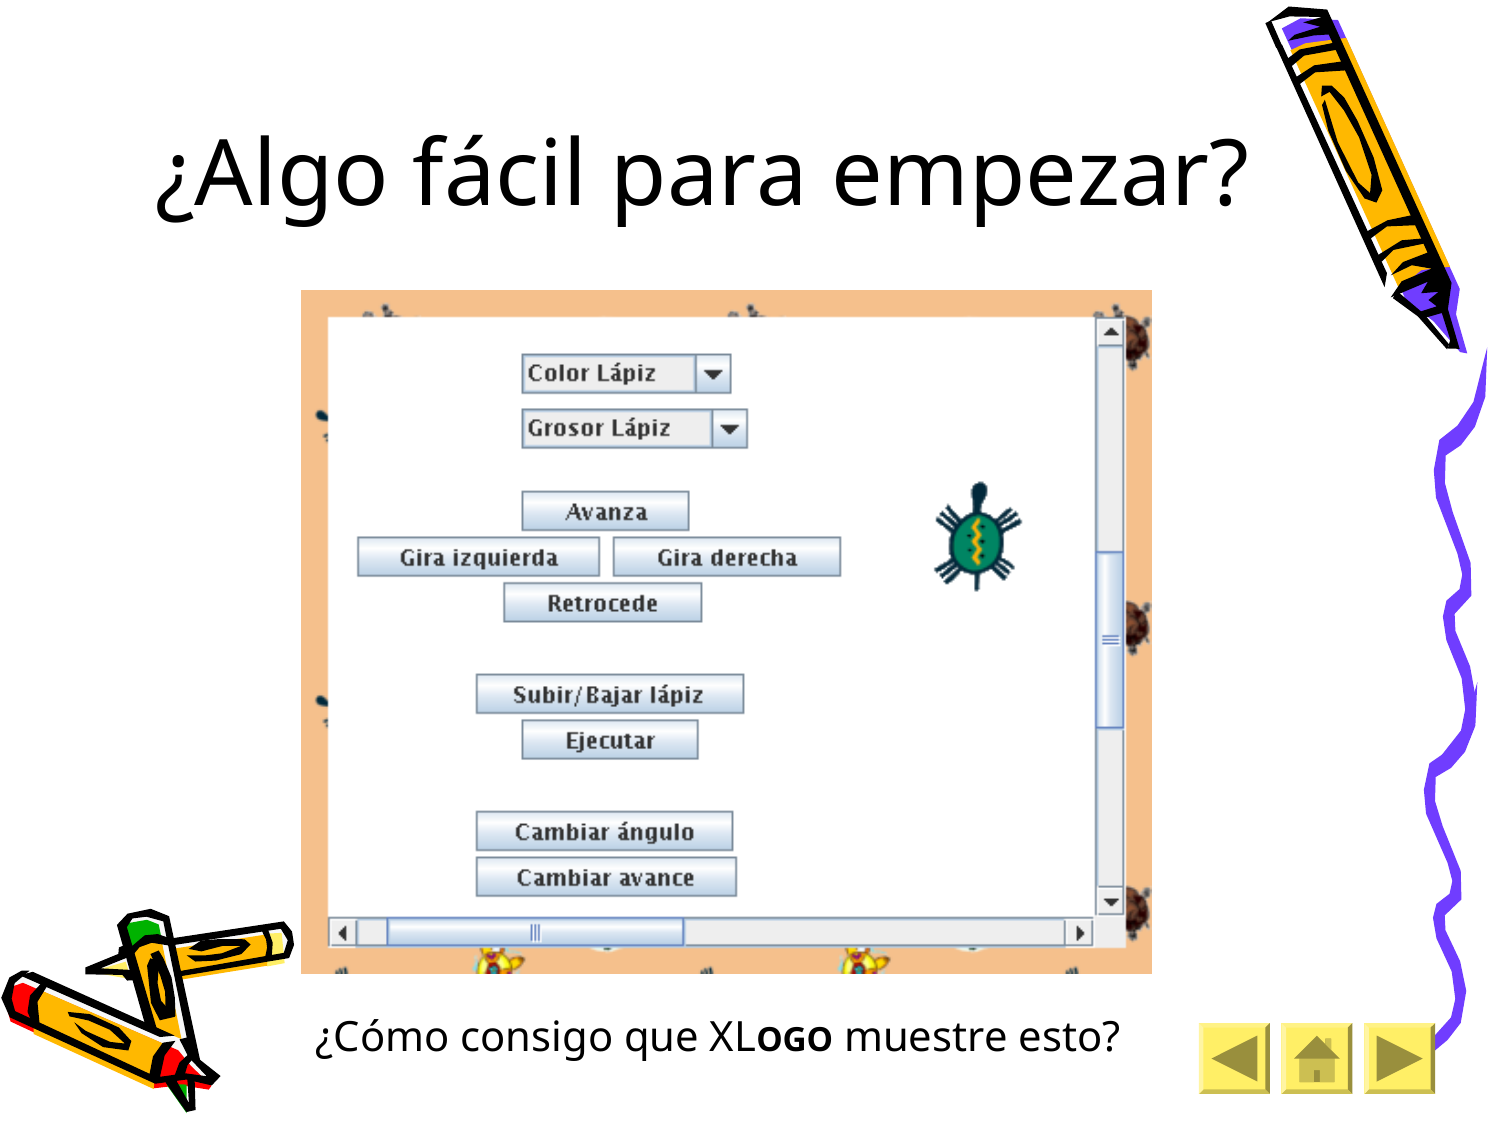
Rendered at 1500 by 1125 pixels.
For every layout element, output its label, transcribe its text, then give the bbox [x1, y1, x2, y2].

text_box [1366, 1023, 1436, 1094]
text_box ¿Cómo consigo que XLOGO muestre esto? [301, 999, 1140, 1072]
text_box [1200, 1023, 1270, 1094]
title ¿Algo fácil para empezar? [112, 90, 1294, 241]
picture [301, 290, 1152, 974]
text_box [1283, 1023, 1353, 1094]
